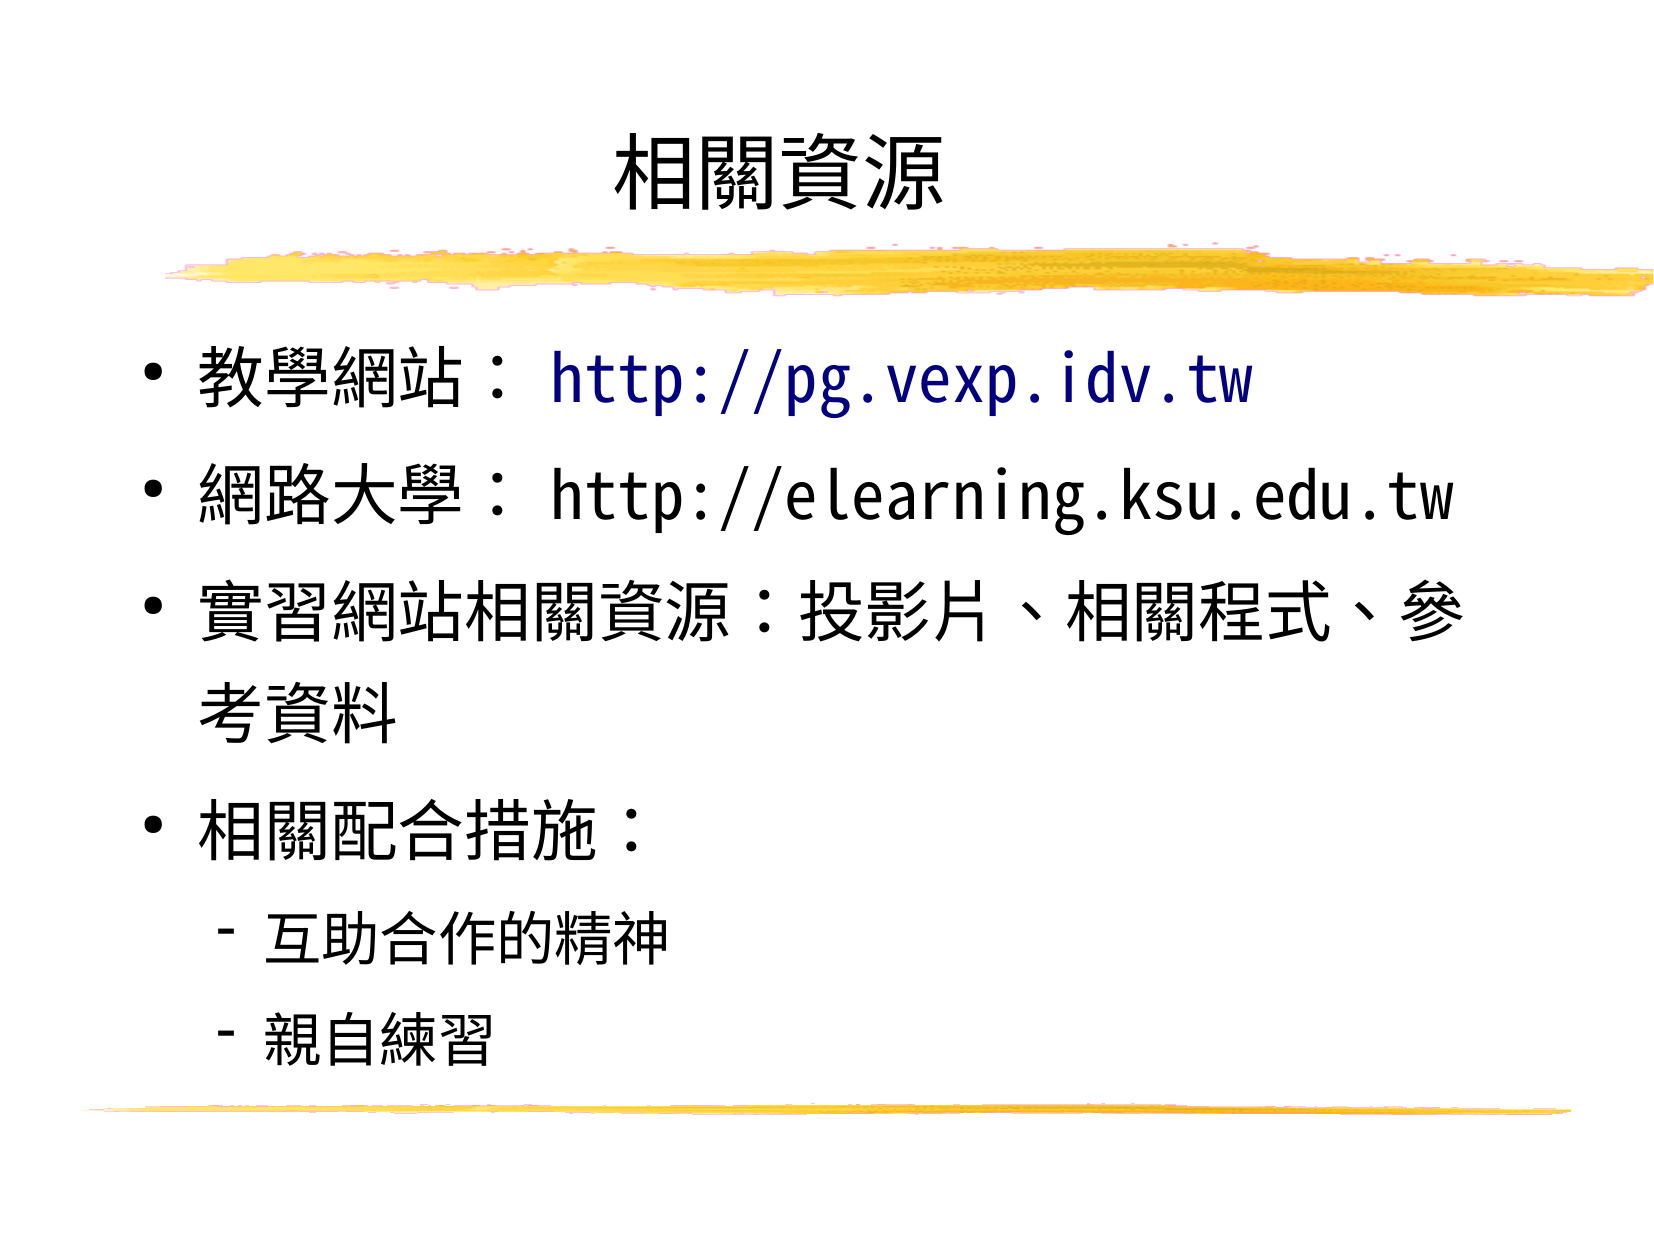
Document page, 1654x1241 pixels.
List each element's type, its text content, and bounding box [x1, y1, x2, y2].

picture [82, 1102, 126, 1117]
list 教學網站：http://pg.vexp.idv.tw 網路大學：http://elearning.ksu.edu.tw 實習網站相關資源：投影片、相關程式、參考資料 相關配合措施： 互助合作的精神 親自練習 [126, 311, 1533, 1128]
picture [165, 237, 1654, 308]
title 相關資源 [76, 12, 1482, 235]
picture [1533, 1102, 1571, 1117]
